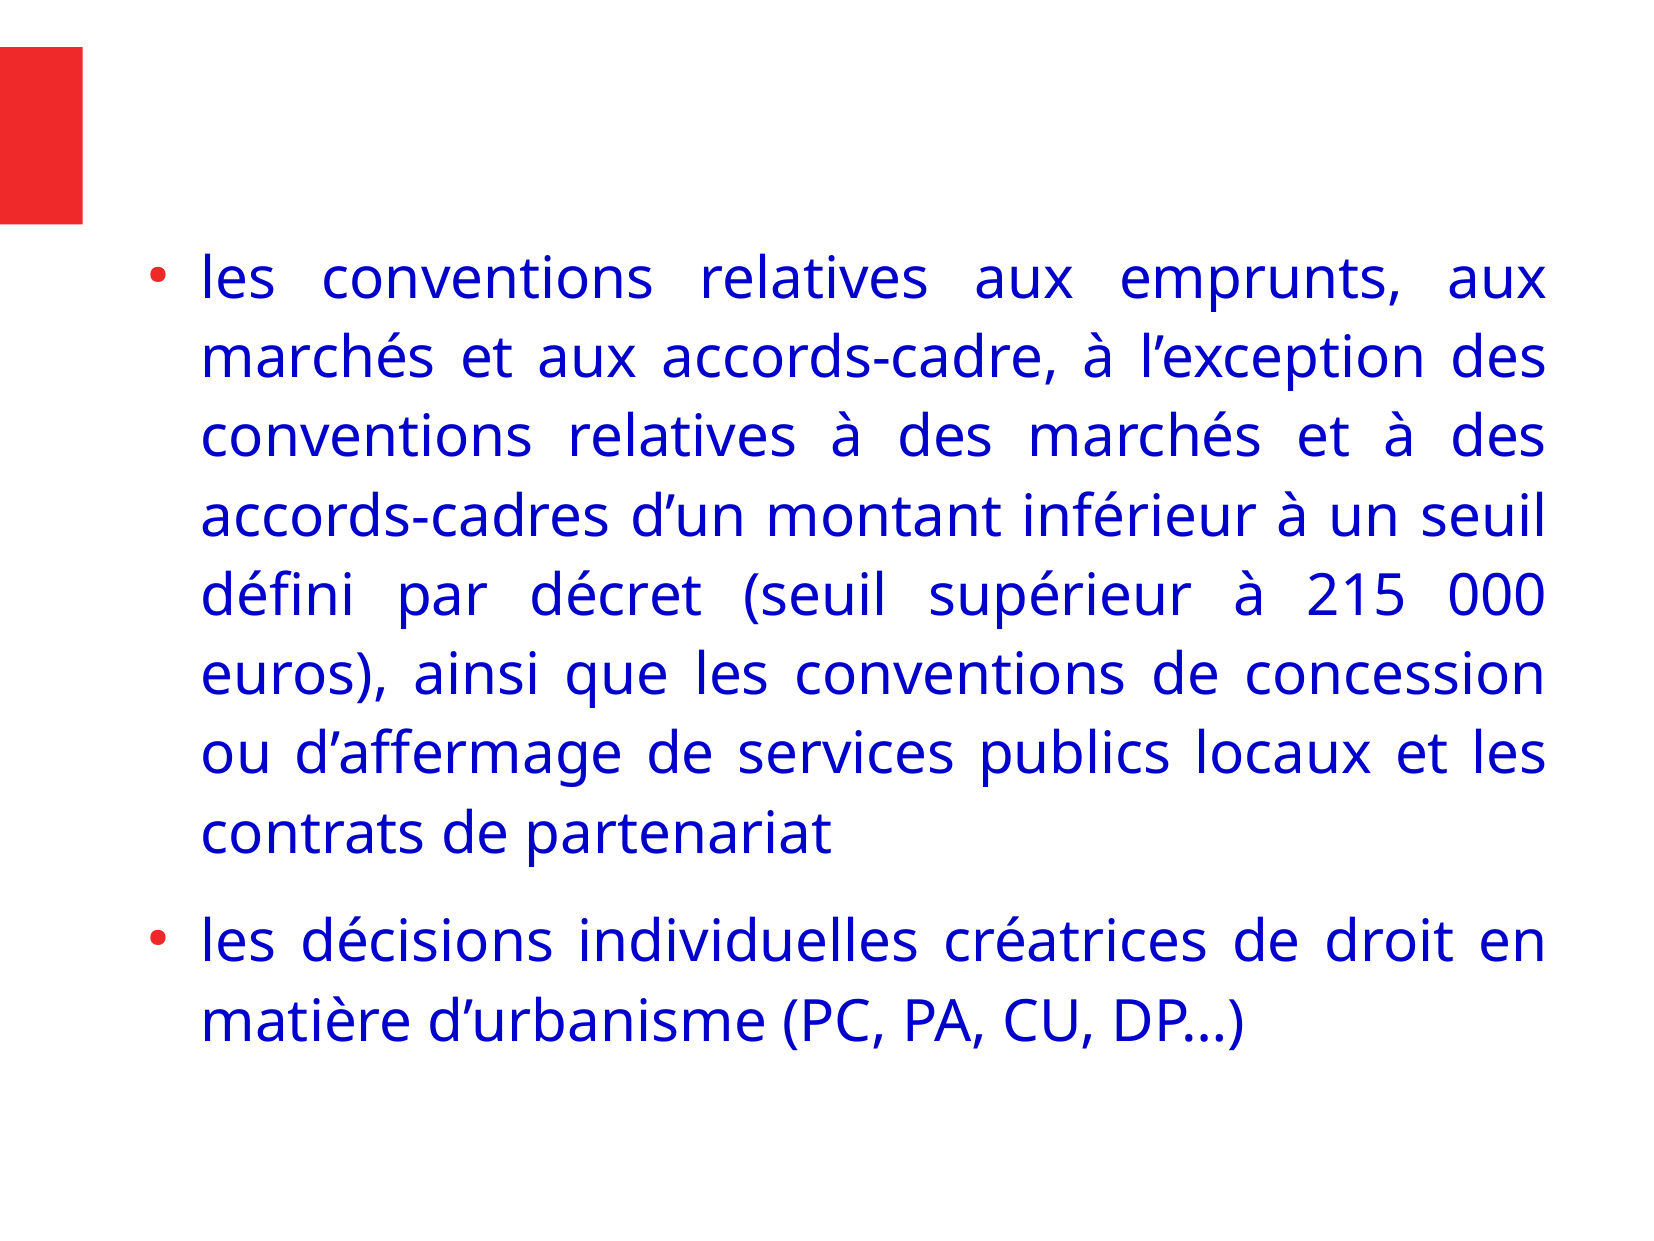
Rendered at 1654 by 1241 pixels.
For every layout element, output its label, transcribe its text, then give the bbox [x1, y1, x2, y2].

list les conventions relatives aux emprunts, aux marchés et aux accords-cadre, à l’exception des conventions relatives à des marchés et à des accords-cadres d’un montant inférieur à un seuil défini par décret (seuil supérieur à 215 000 euros), ainsi que les conventions de concession ou d’affermage de services publics locaux et les contrats de partenariat les décisions individuelles créatrices de droit en matière d’urbanisme (PC, PA, CU, DP…) [129, 236, 1548, 956]
